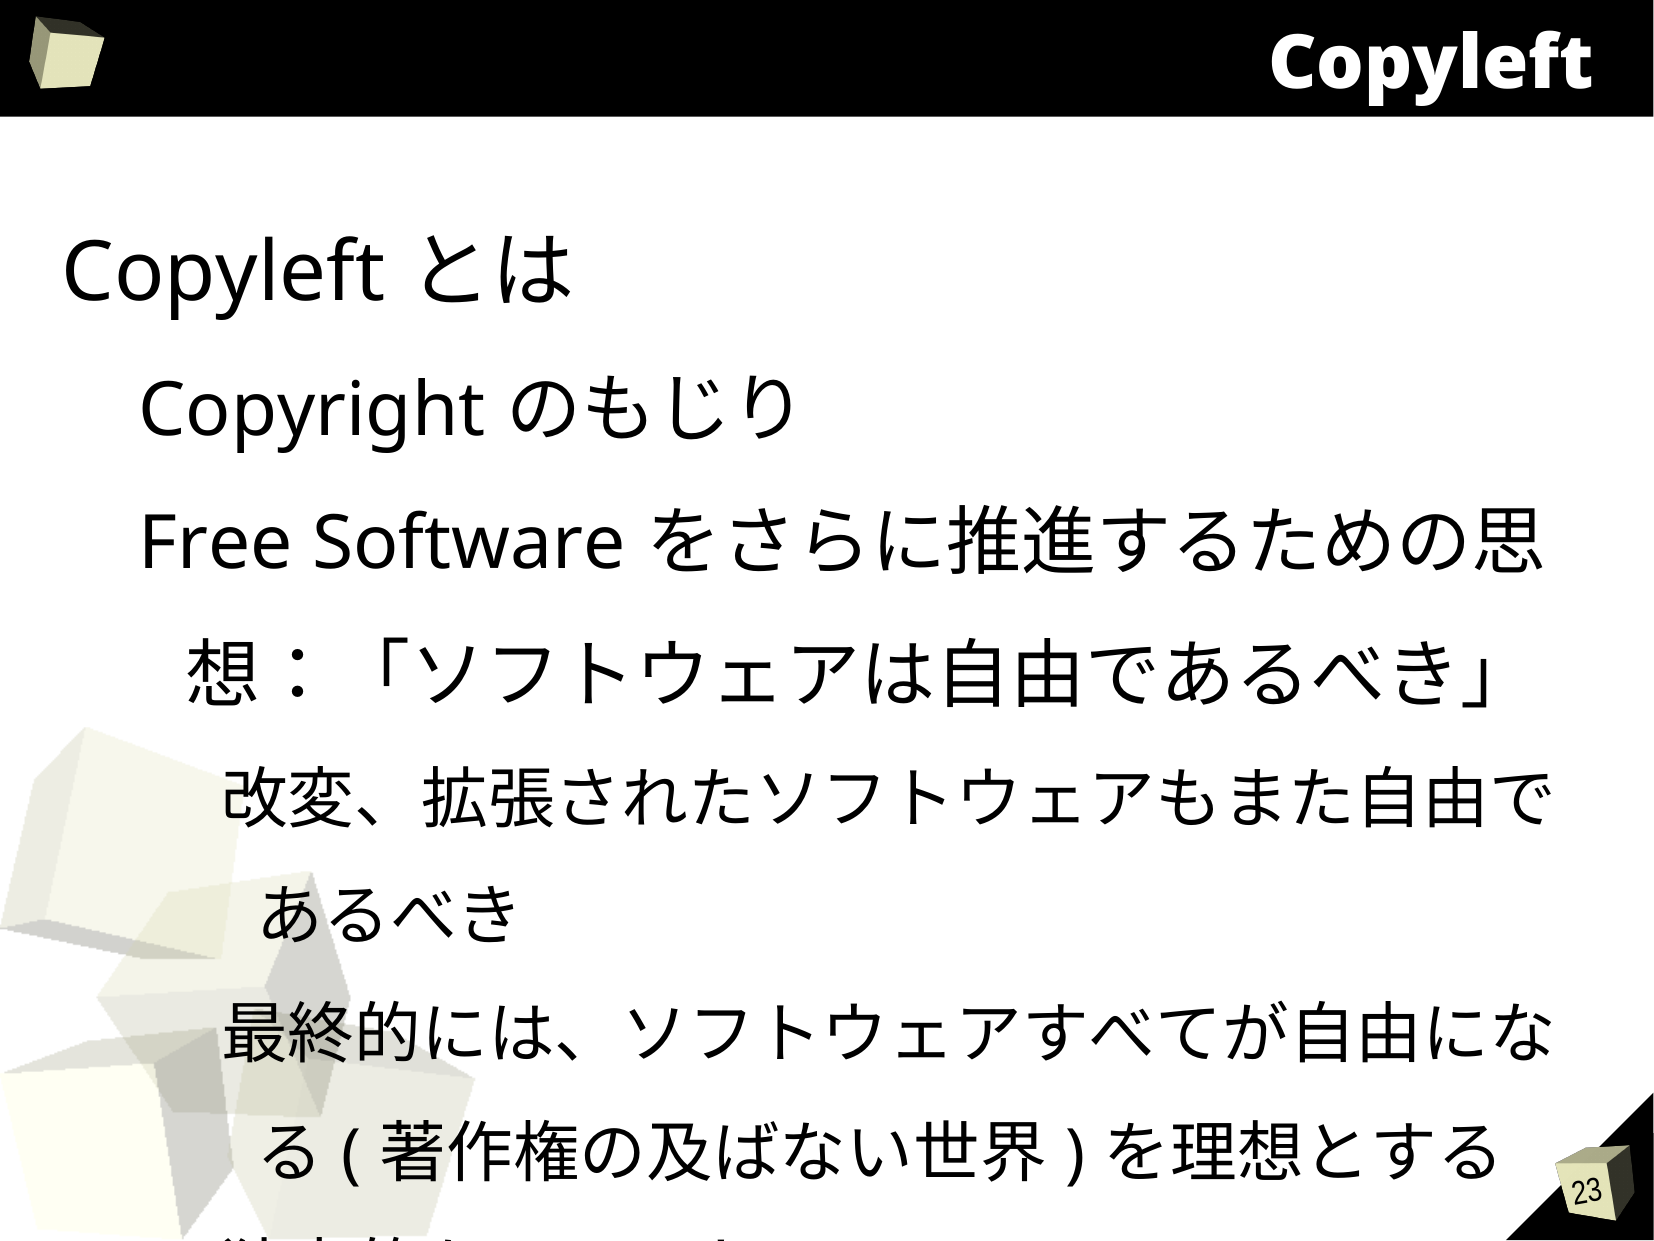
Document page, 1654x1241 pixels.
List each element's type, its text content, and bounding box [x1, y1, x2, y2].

title Copyleft [118, 0, 1595, 119]
picture [0, 726, 477, 1241]
list Copyleftとは Copyrightのもじり Free Softwareをさらに推進するための思想：「ソフトウェアは自由であるべき」 改変、拡張されたソフトウェアもまた自由であるべき 最終的には、ソフトウェアすべてが自由になる(著作権の及ばない世界)を理想とする 独占的なソフトウェア(proprietary software)は過渡的な存在である、と考える http://www.gnu.org/copyleft/copyleft.ja.html [44, 177, 1611, 1214]
